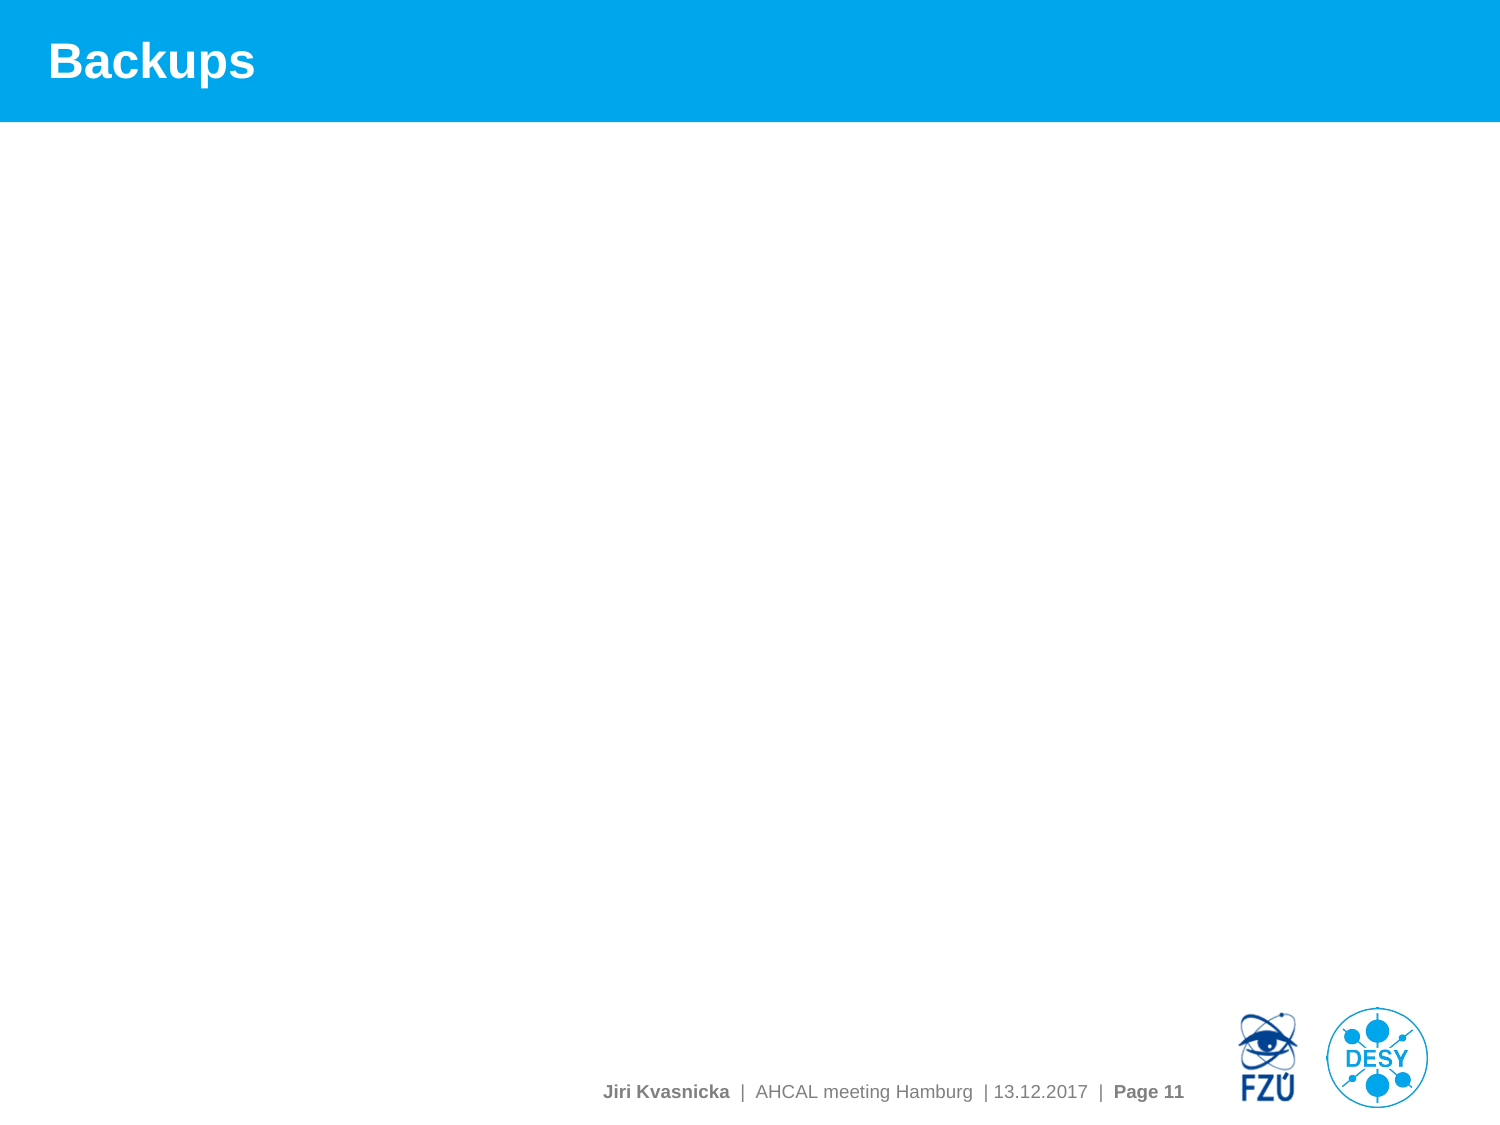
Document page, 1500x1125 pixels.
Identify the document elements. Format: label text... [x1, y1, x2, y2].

picture [1326, 1007, 1428, 1108]
title Backups [47, 16, 1446, 107]
picture [1215, 1004, 1321, 1110]
